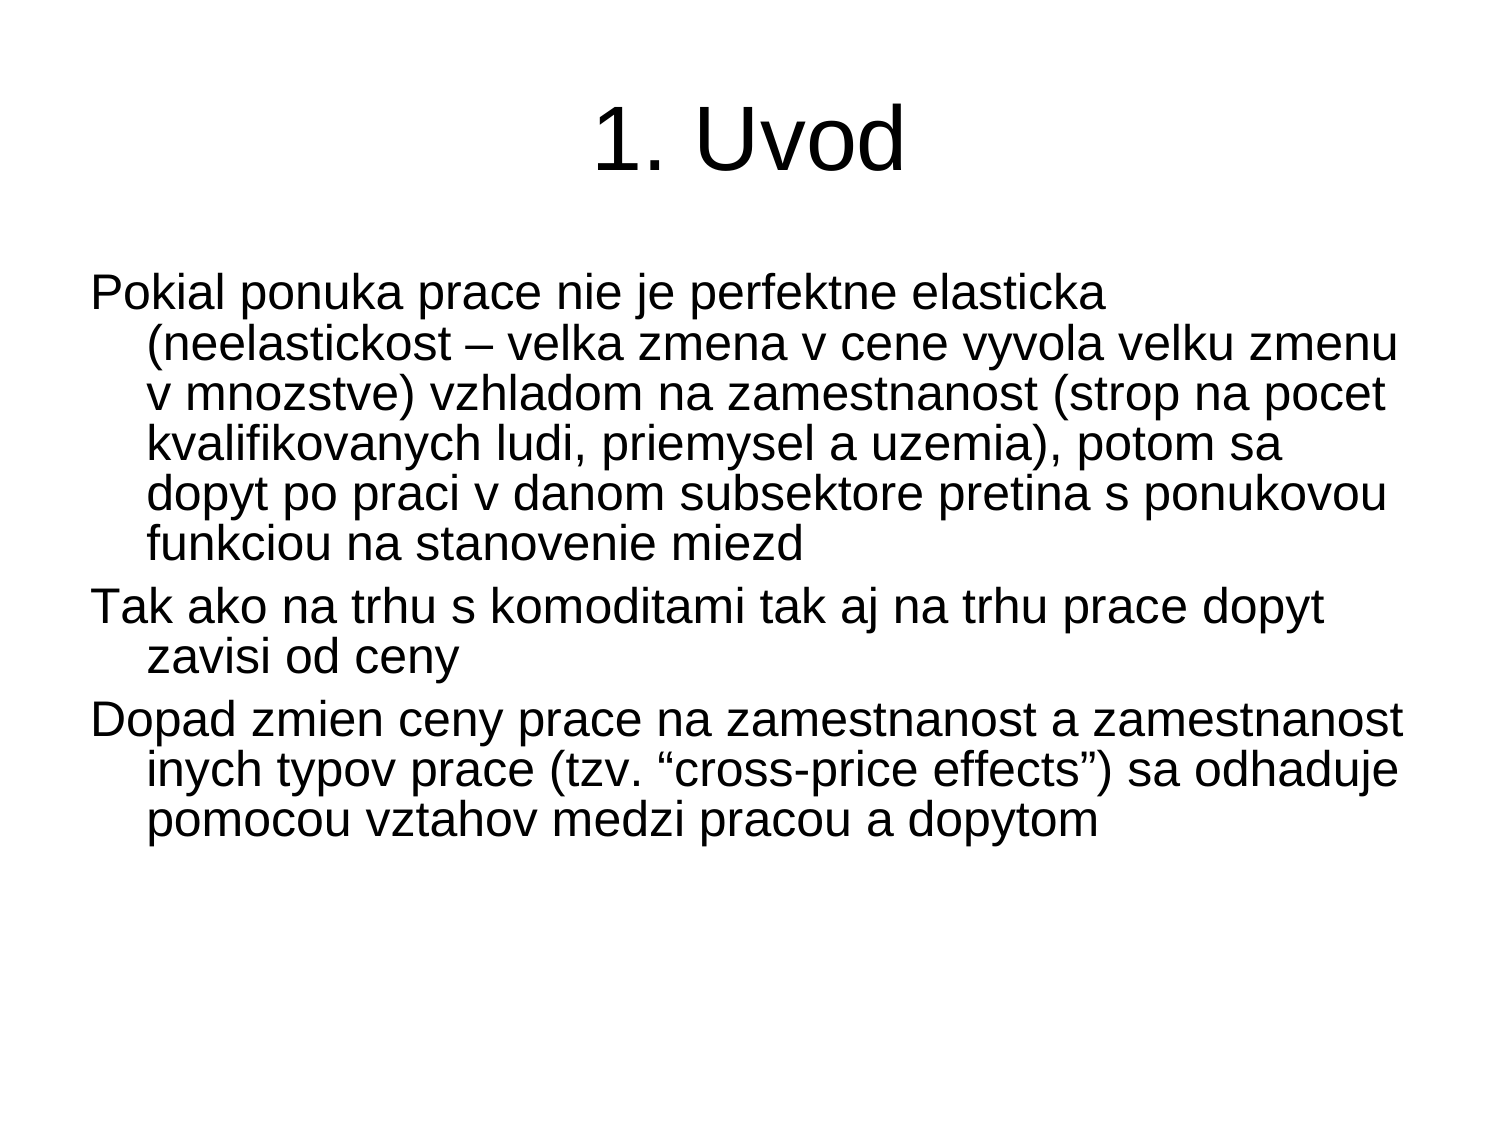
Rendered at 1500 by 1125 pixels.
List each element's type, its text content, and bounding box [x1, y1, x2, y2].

list Pokial ponuka prace nie je perfektne elasticka (neelastickost – velka zmena v cene vyvola velku zmenu v mnozstve) vzhladom na zamestnanost (strop na pocet kvalifikovanych ludi, priemysel a uzemia), potom sa dopyt po praci v danom subsektore pretina s ponukovou funkciou na stanovenie miezd Tak ako na trhu s komoditami tak aj na trhu prace dopyt zavisi od ceny Dopad zmien ceny prace na zamestnanost a zamestnanost inych typov prace (tzv. “cross-price effects”) sa odhaduje pomocou vztahov medzi pracou a dopytom [75, 262, 1426, 1017]
title 1. Uvod [75, 45, 1426, 233]
